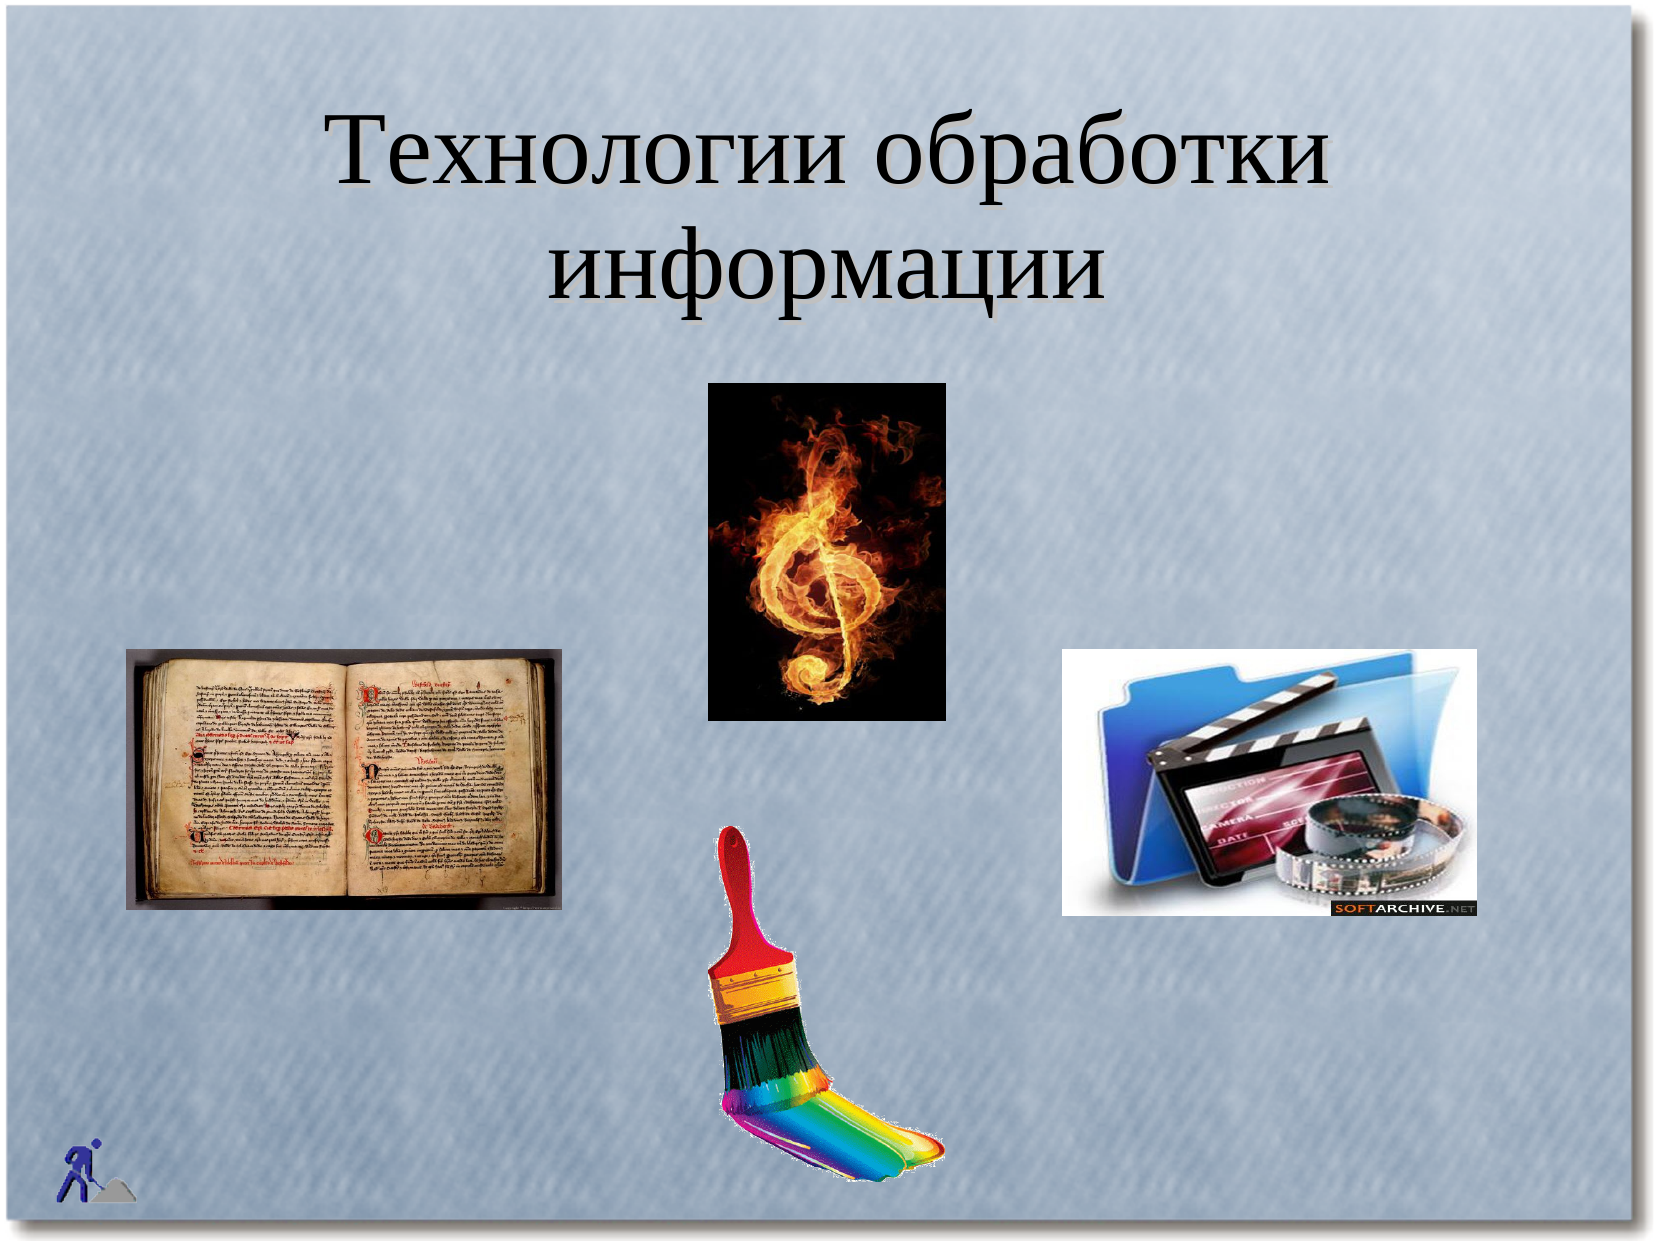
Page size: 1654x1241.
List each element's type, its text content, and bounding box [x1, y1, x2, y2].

title Технологии обработки информации [121, 91, 1534, 322]
picture [0, 0, 1654, 1241]
